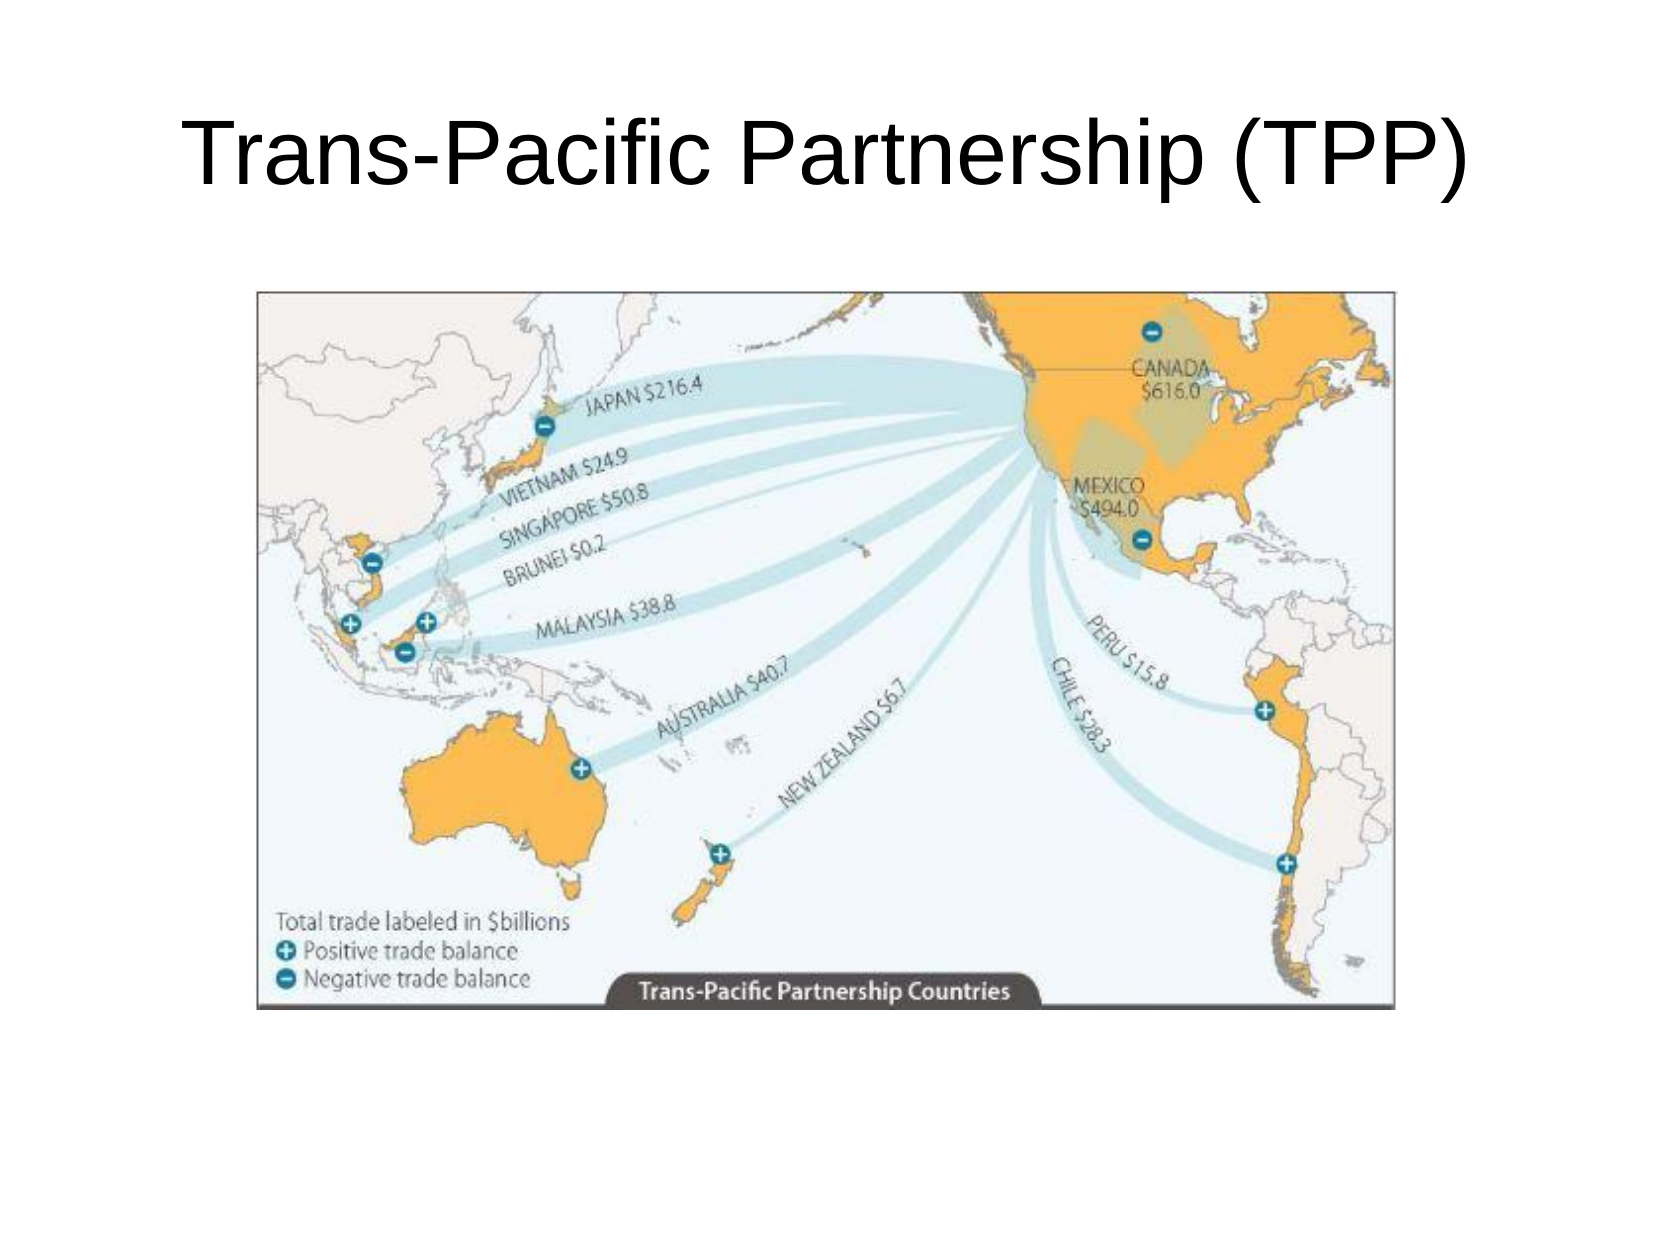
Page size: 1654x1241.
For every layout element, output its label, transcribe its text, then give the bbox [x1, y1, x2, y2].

title Trans-Pacific Partnership (TPP) [82, 49, 1571, 257]
picture [255, 290, 1398, 1010]
